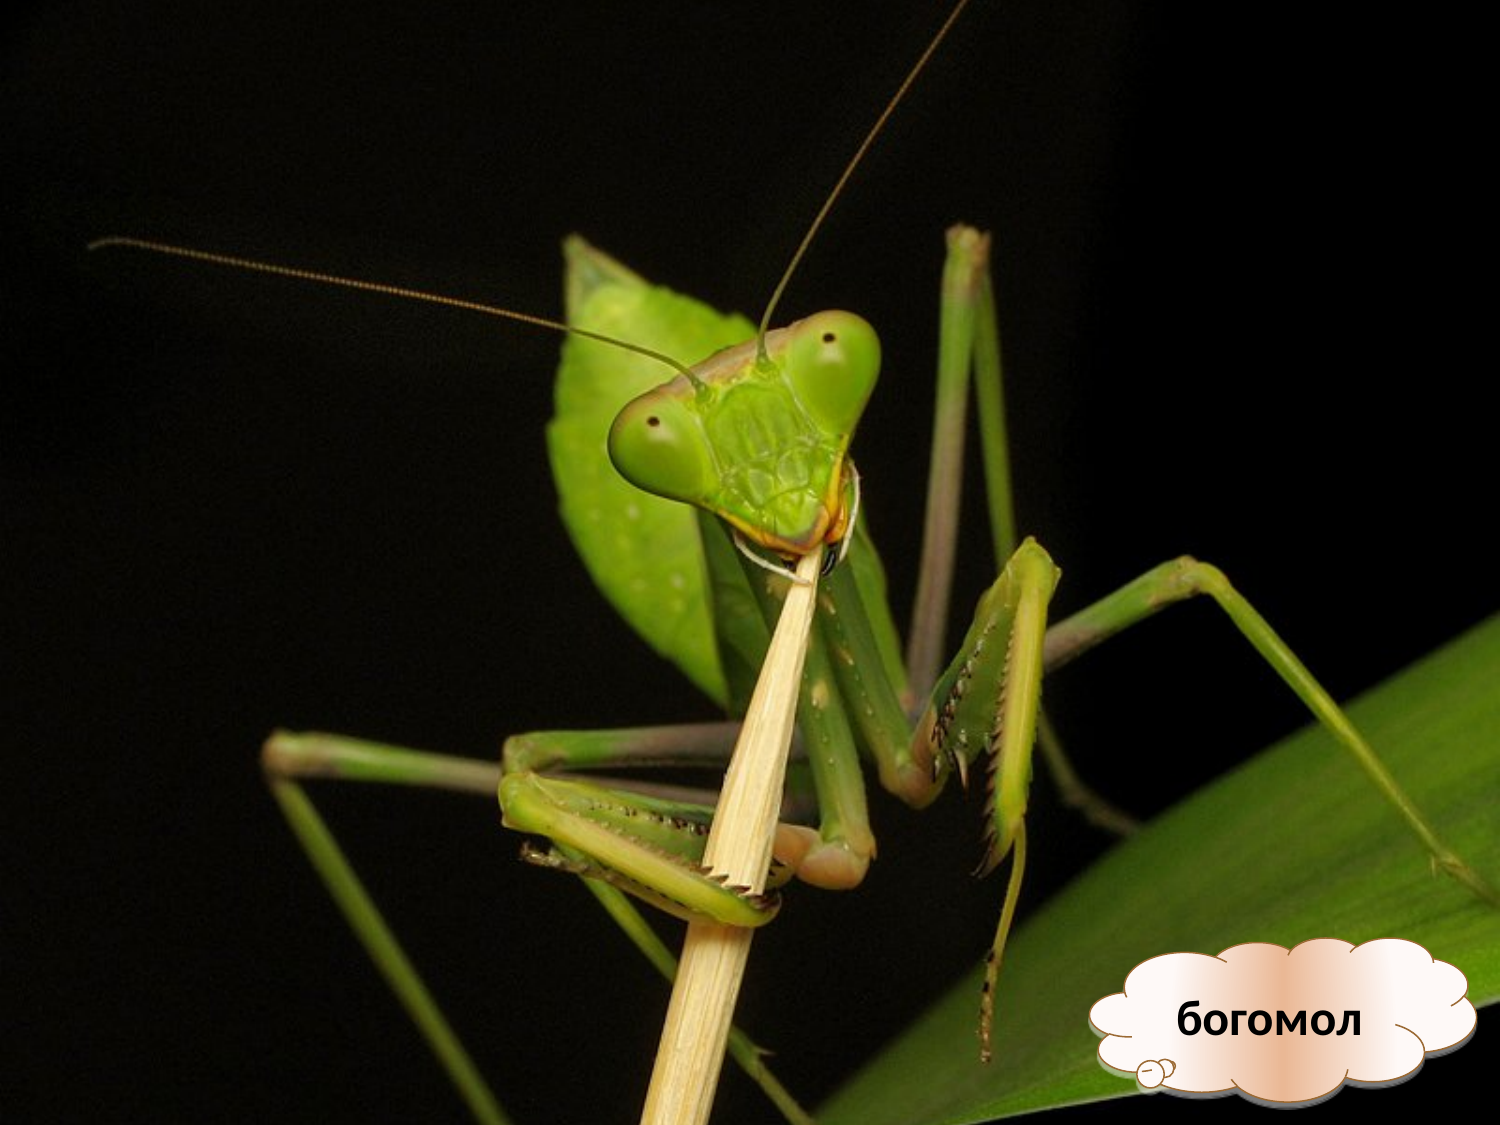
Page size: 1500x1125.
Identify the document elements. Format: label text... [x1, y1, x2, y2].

picture [0, 0, 1500, 1125]
text_box богомол [1089, 937, 1477, 1103]
